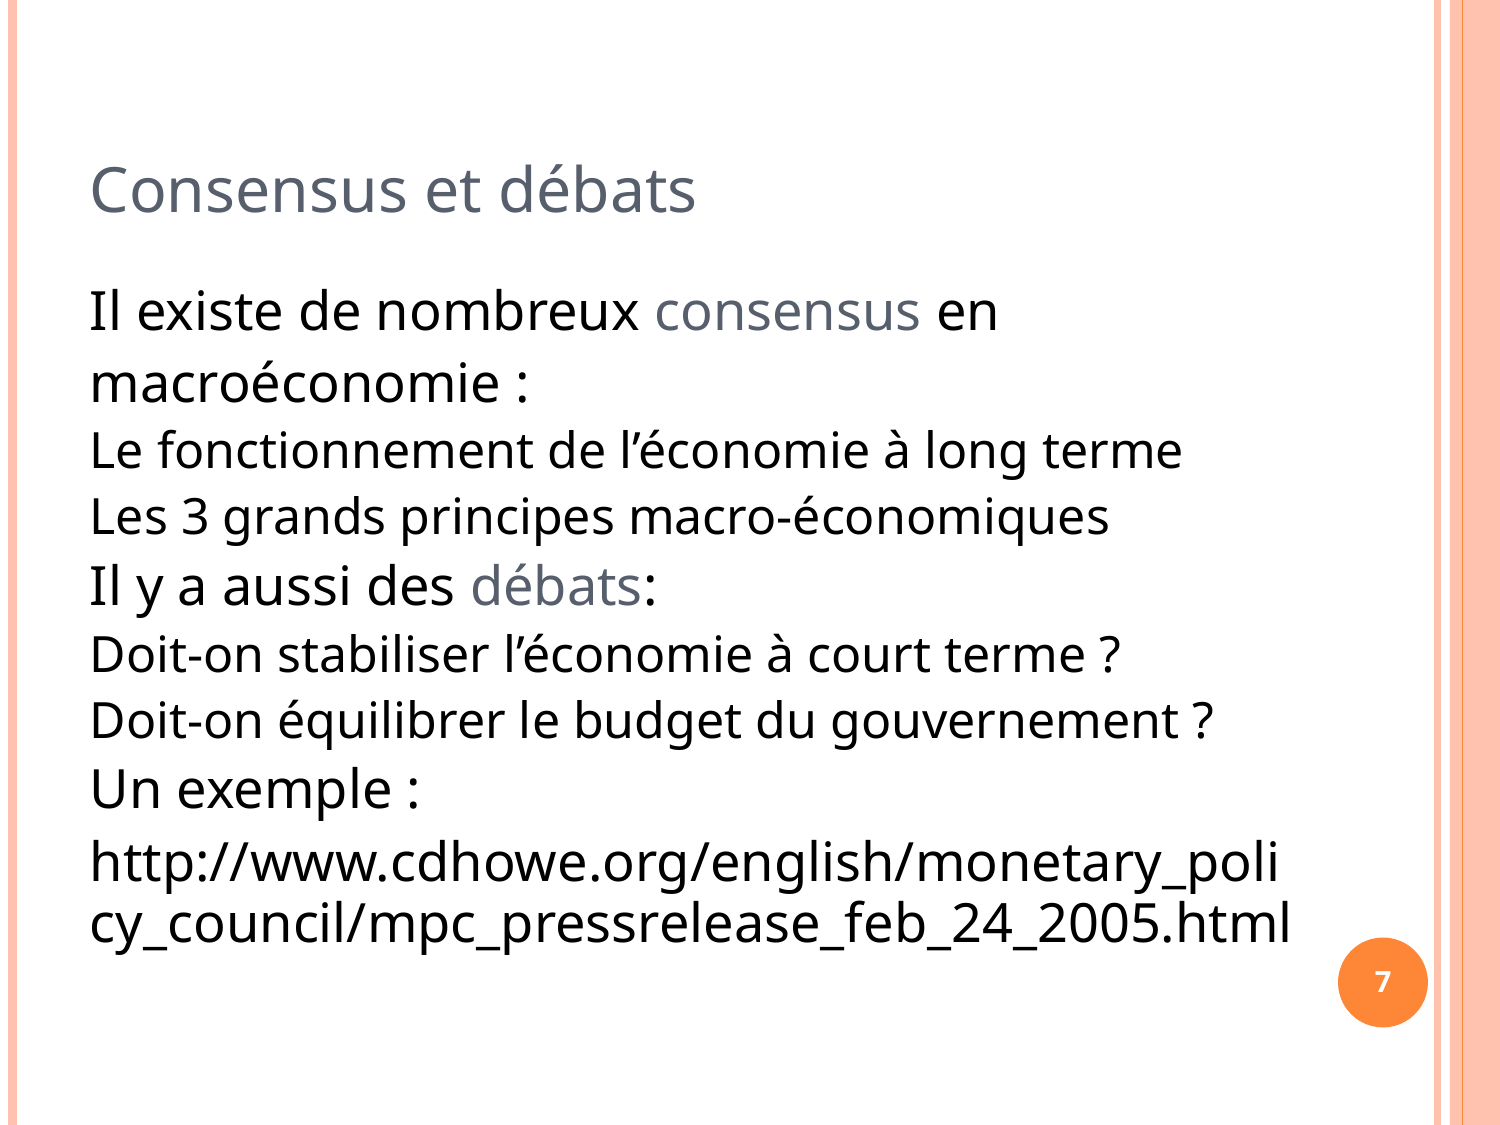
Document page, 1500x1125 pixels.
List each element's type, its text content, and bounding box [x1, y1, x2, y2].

text_box Consensus et débats [74, 45, 1300, 233]
text_box Il existe de nombreux consensus en macroéconomie : Le fonctionnement de l’économie à long terme Les 3 grands principes macro-économiques Il y a aussi des débats: Doit-on stabiliser l’économie à court terme ? Doit-on équilibrer le budget du gouvernement ? Un exemple : http://www.cdhowe.org/english/monetary_policy_council/mpc_pressrelease_feb_24_2005.html [74, 262, 1317, 1062]
text_box <numéro> [1333, 940, 1434, 1027]
